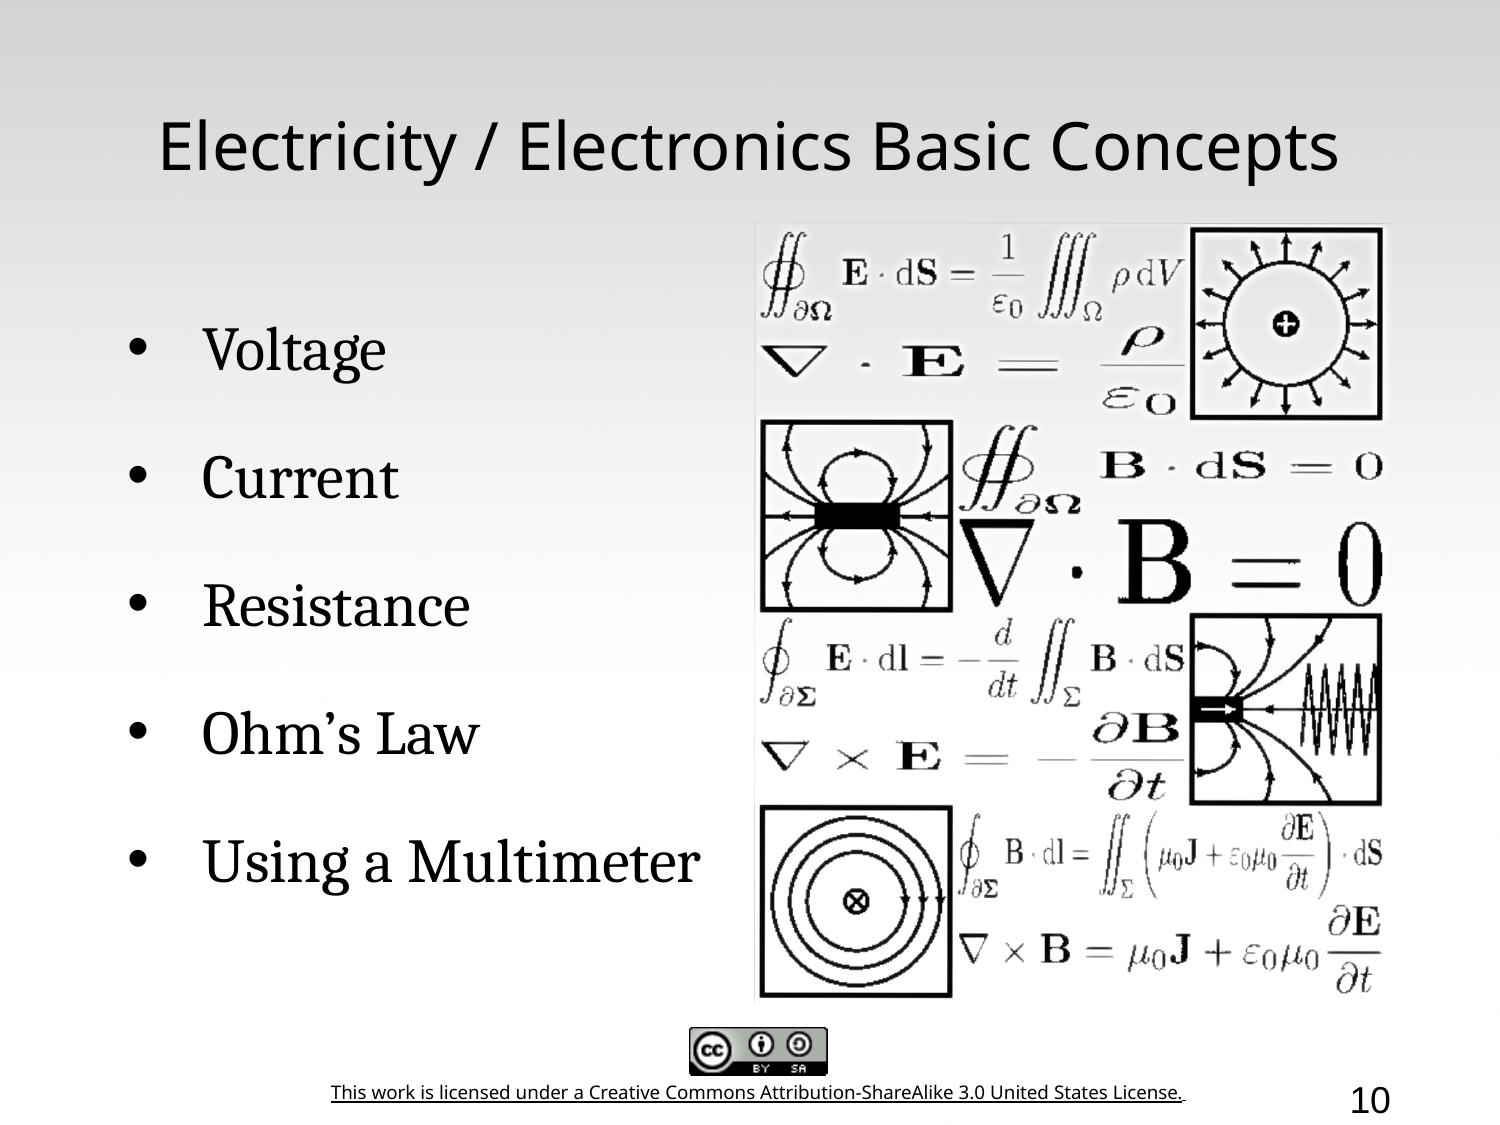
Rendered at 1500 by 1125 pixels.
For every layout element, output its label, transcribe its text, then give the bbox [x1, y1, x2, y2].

picture [0, 0, 1500, 1125]
list Voltage Current Resistance Ohm’s Law Using a Multimeter [112, 263, 748, 988]
title Electricity / Electronics Basic Concepts [112, 49, 1388, 238]
